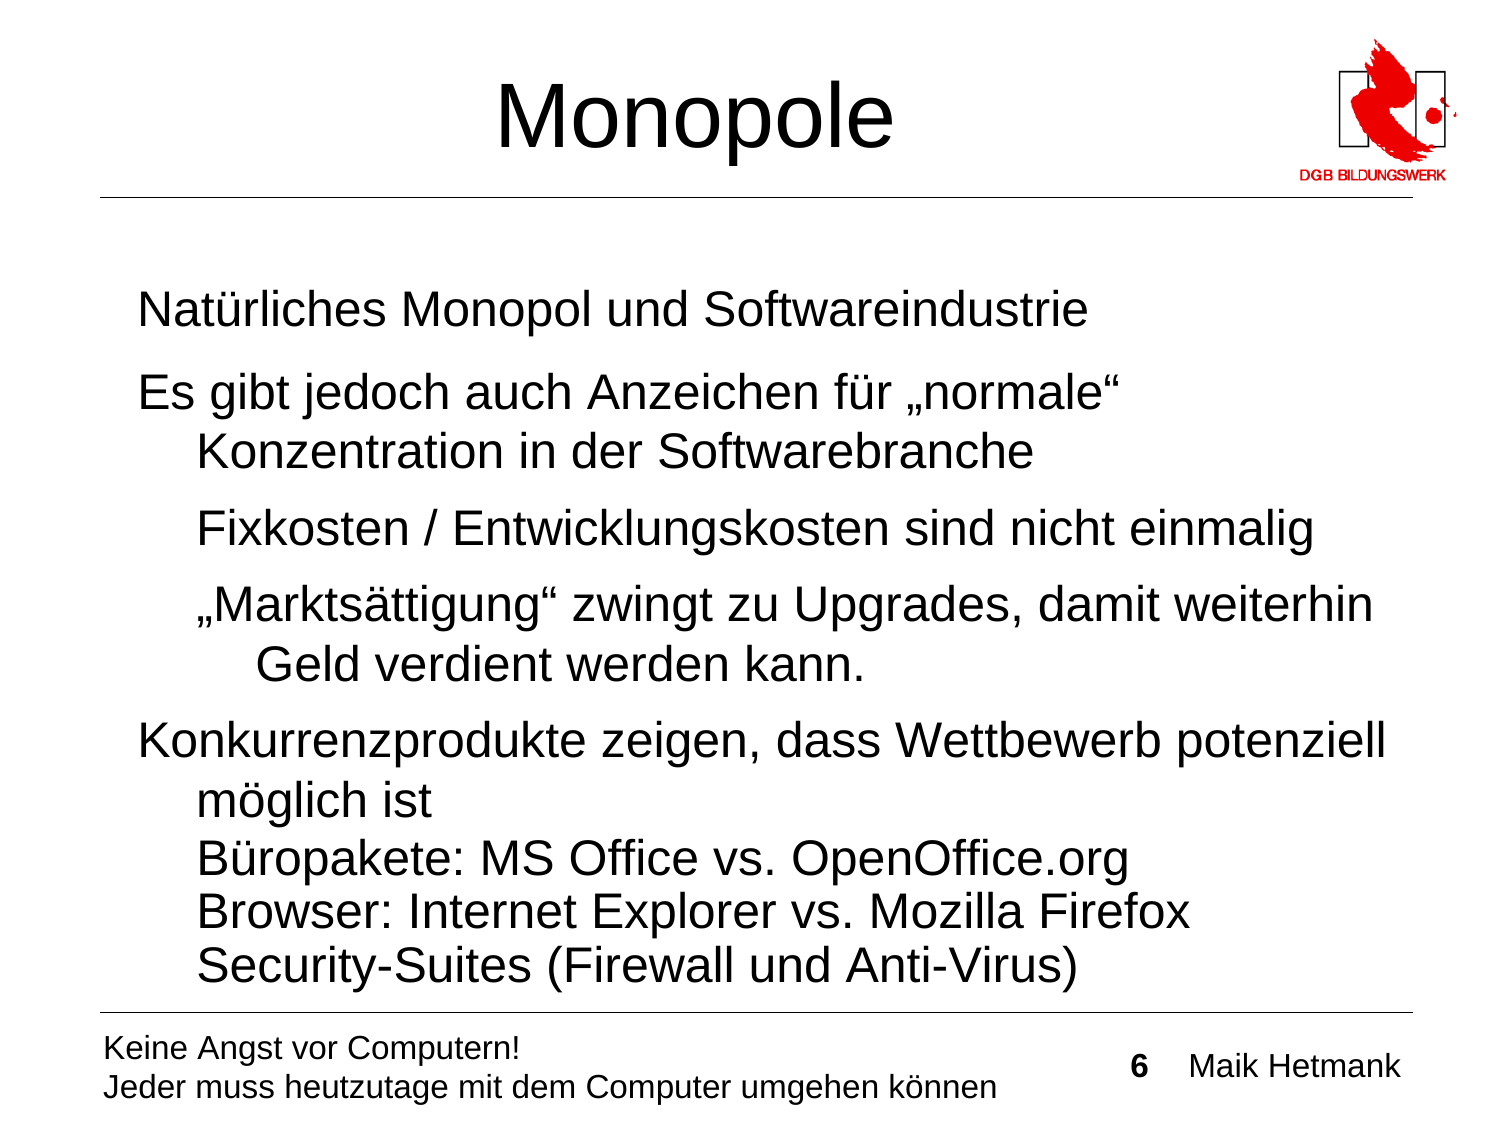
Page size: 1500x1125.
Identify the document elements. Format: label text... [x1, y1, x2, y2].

text_box Konkurrenzprodukte zeigen, dass Wettbewerb potenziell möglich ist [137, 708, 1407, 825]
text_box Natürliches Monopol und Softwareindustrie [137, 277, 1407, 342]
text_box Es gibt jedoch auch Anzeichen für „normale“ Konzentration in der Softwarebranche [137, 360, 1407, 476]
picture [1299, 37, 1457, 181]
text_box Security-Suites (Firewall und Anti-Virus) [137, 933, 1407, 997]
text_box Fixkosten / Entwicklungskosten sind nicht einmalig [137, 496, 1407, 560]
text_box „Marktsättigung“ zwingt zu Upgrades, damit weiterhin Geld verdient werden kann. [137, 572, 1407, 689]
title Monopole [87, 49, 1305, 175]
text_box Browser: Internet Explorer vs. Mozilla Firefox [137, 879, 1407, 933]
text_box Büropakete: MS Office vs. OpenOffice.org [137, 826, 1407, 879]
